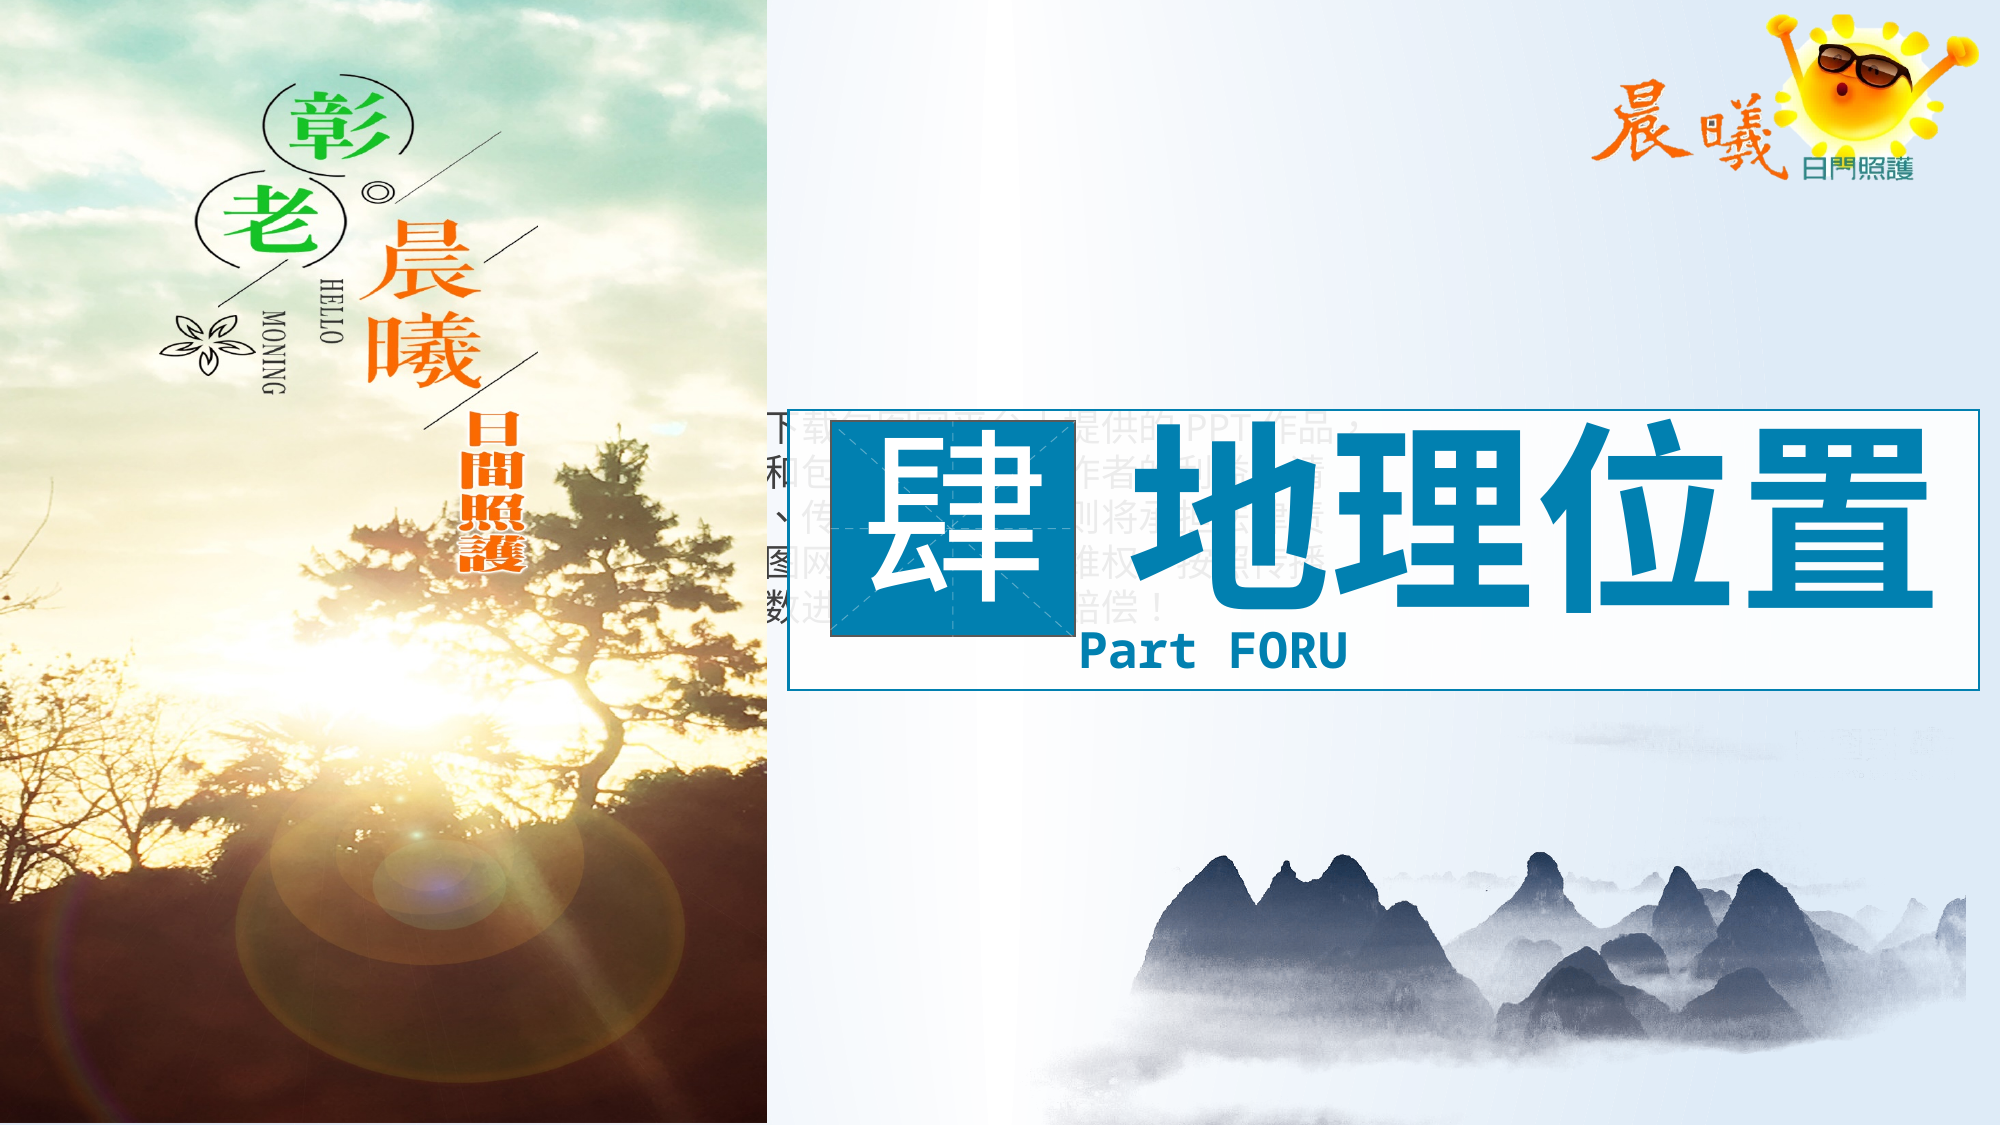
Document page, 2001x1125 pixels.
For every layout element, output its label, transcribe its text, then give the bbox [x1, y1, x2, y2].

text_box Part FORU [1063, 610, 1363, 686]
picture [1583, 0, 1979, 196]
text_box [1065, 410, 1111, 610]
text_box 地理位置 [1111, 384, 1975, 645]
picture [948, 715, 1966, 1125]
picture [0, 0, 767, 1123]
text_box [788, 410, 1979, 691]
text_box 肆 [846, 392, 1065, 633]
